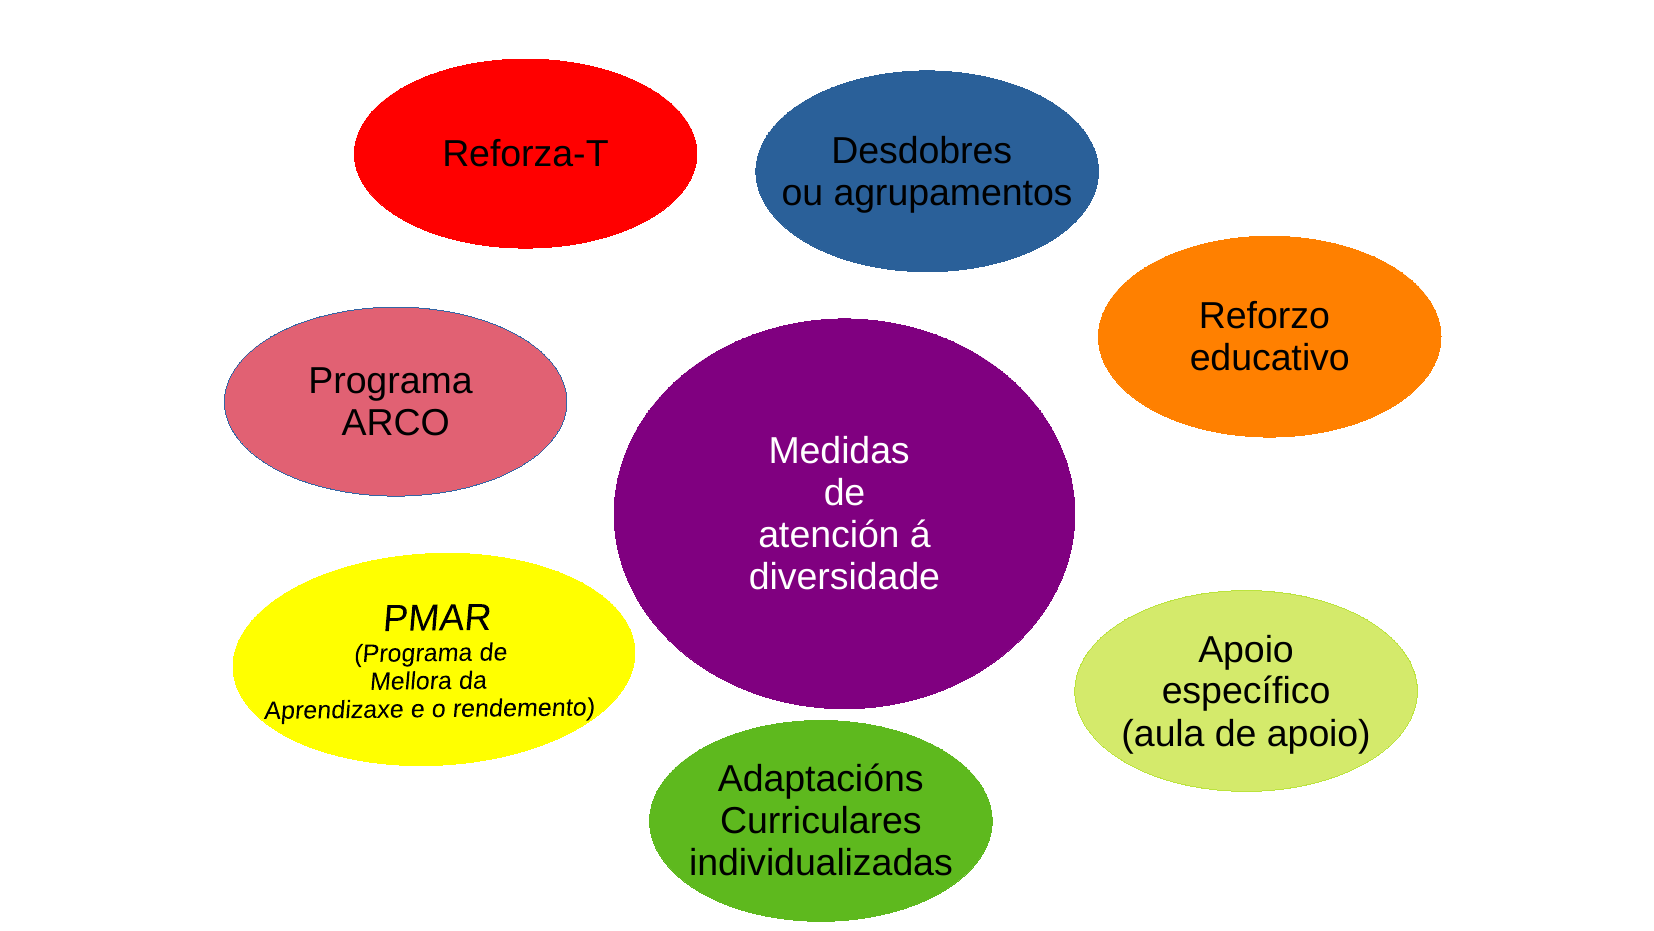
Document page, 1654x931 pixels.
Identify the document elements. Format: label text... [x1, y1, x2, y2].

text_box Adaptacións Curriculares individualizadas [649, 720, 993, 922]
text_box Medidas de atención á diversidade [614, 318, 1075, 709]
text_box PMAR (Programa de Mellora da Aprendizaxe e o rendemento) [233, 553, 635, 766]
text_box Reforza-T [354, 59, 697, 249]
text_box Apoio específico (aula de apoio) [1074, 590, 1418, 792]
text_box Programa ARCO [224, 307, 567, 497]
text_box Reforzo educativo [1098, 236, 1442, 438]
text_box Desdobres ou agrupamentos [755, 70, 1099, 272]
